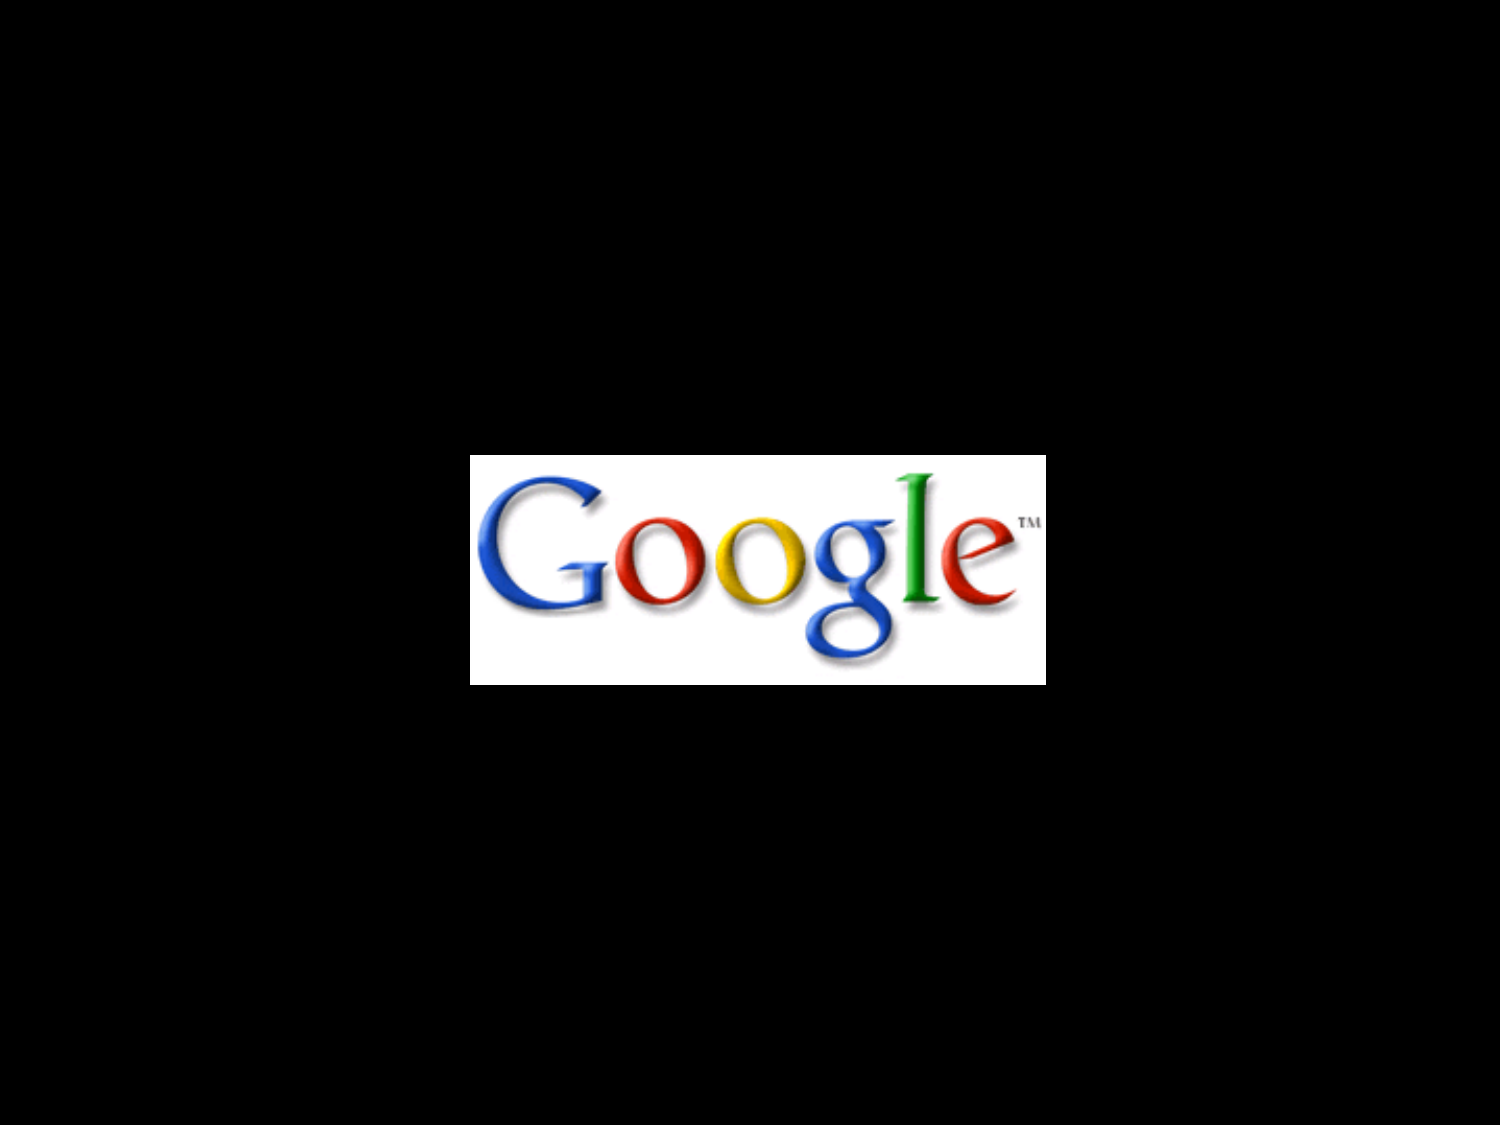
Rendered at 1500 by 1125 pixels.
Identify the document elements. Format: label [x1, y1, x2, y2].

picture [470, 455, 1046, 685]
